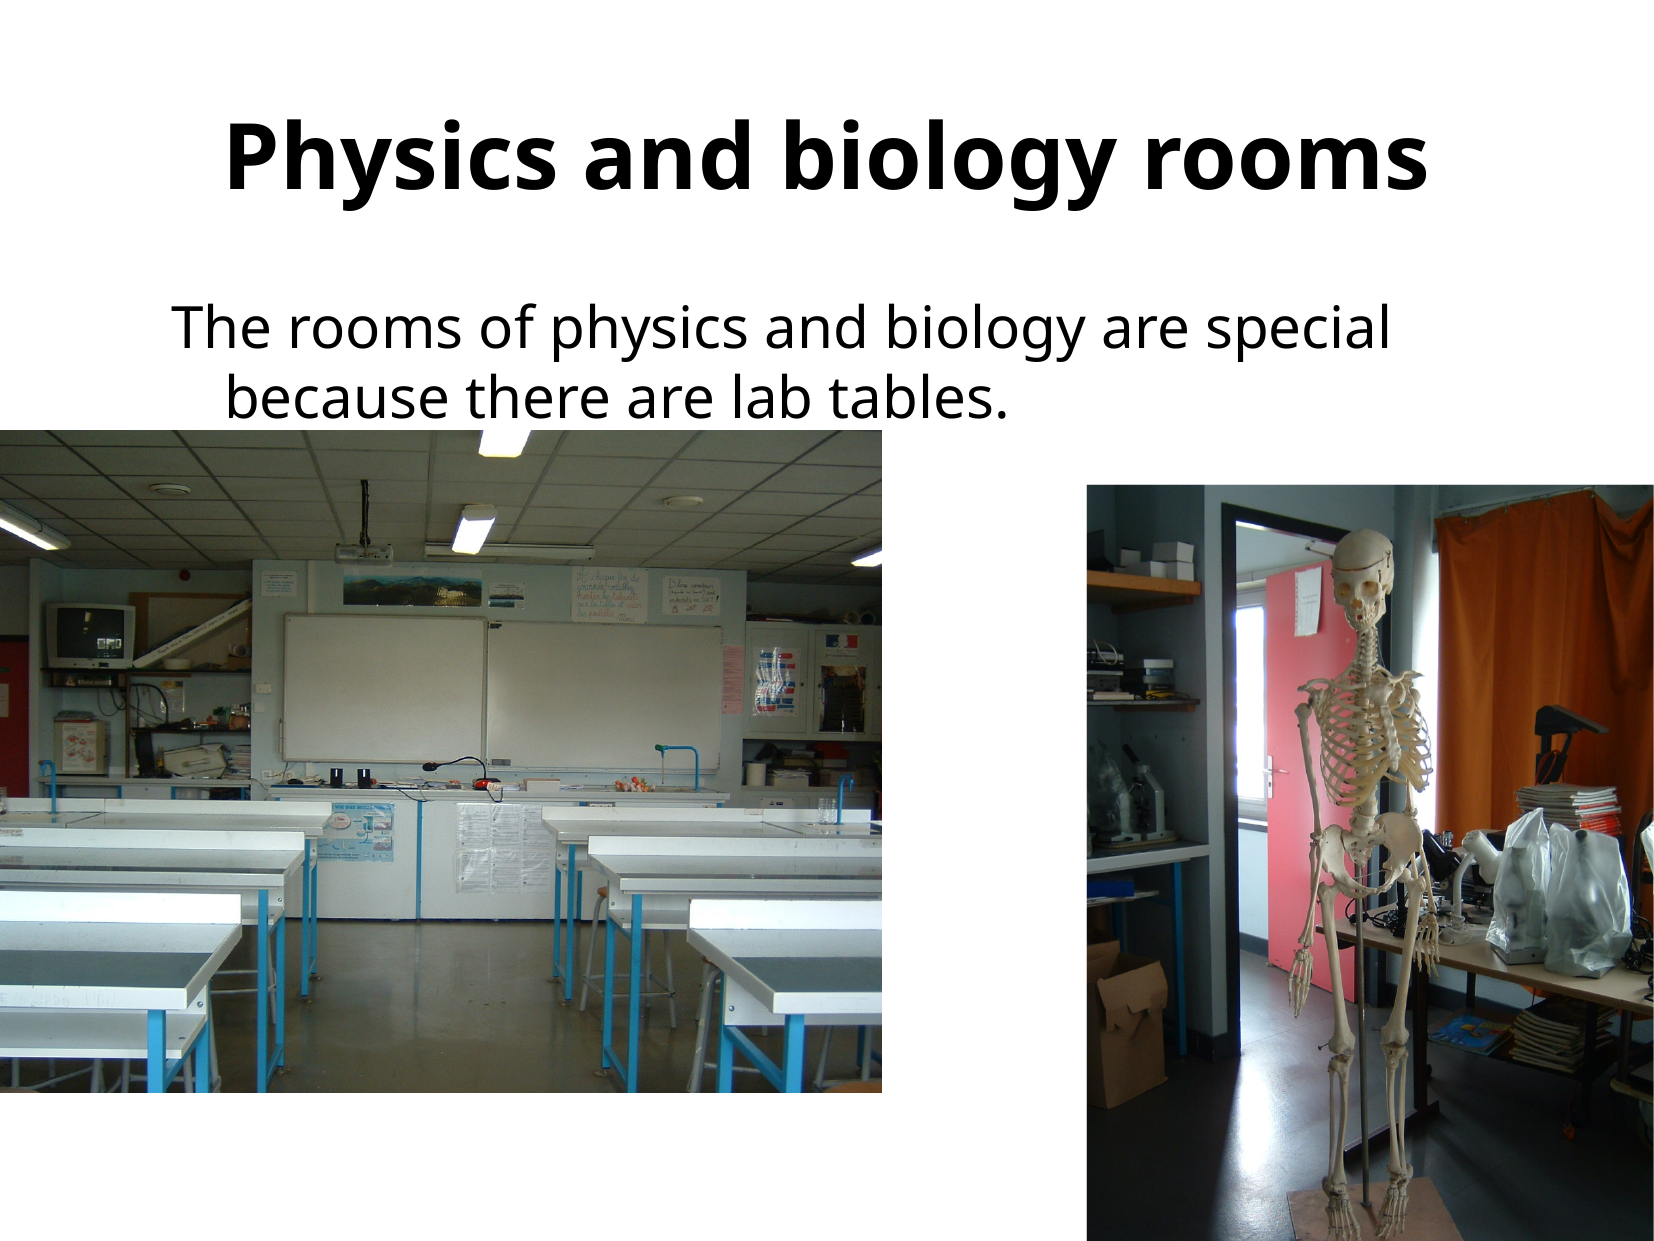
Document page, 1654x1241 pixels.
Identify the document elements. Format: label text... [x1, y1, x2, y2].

picture [0, 430, 882, 1093]
picture [1086, 484, 1654, 1241]
list The rooms of physics and biology are special because there are lab tables. [82, 290, 1571, 1109]
title Physics and biology rooms [82, 49, 1571, 257]
